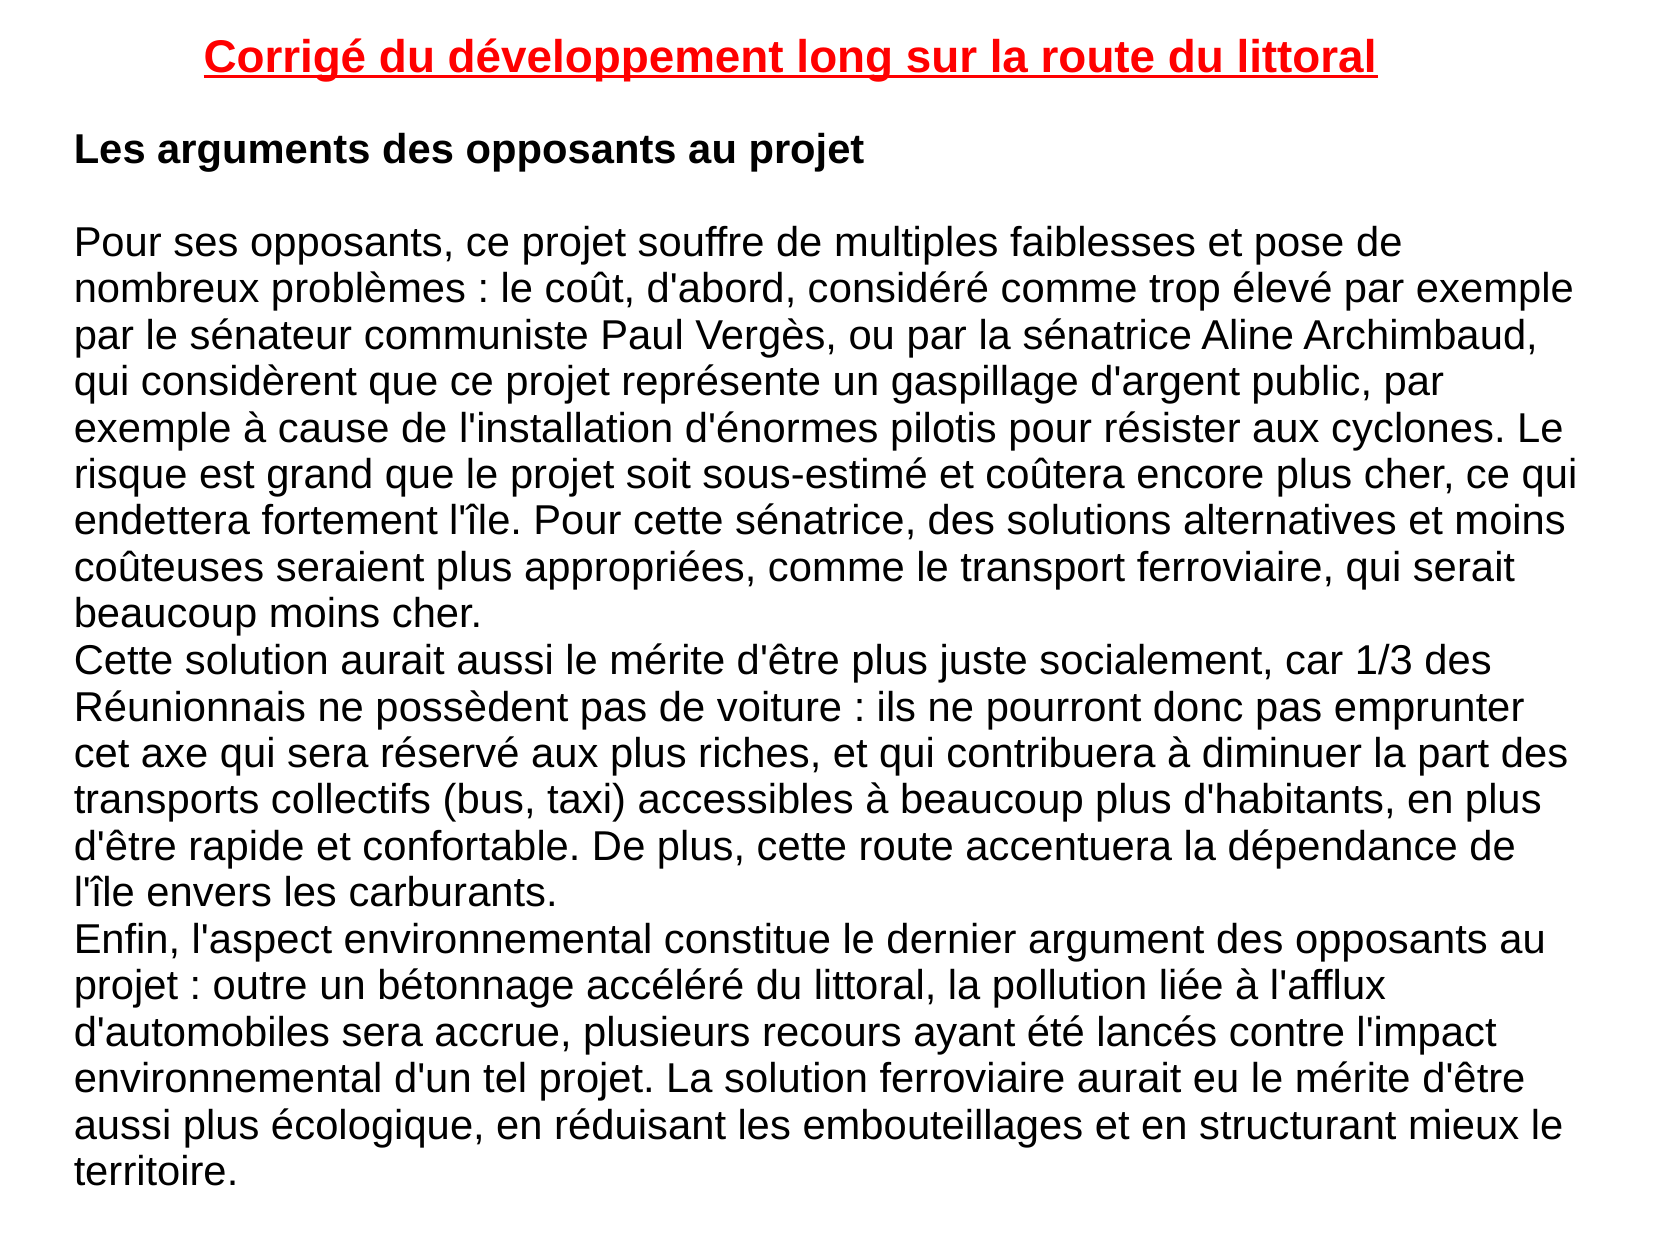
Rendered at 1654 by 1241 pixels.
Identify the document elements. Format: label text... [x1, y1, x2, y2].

text_box Corrigé du développement long sur la route du littoral [188, 23, 1394, 107]
text_box Les arguments des opposants au projet Pour ses opposants, ce projet souffre de multiples faiblesses et pose de nombreux problèmes : le coût, d'abord, considéré comme trop élevé par exemple par le sénateur communiste Paul Vergès, ou par la sénatrice Aline Archimbaud, qui considèrent que ce projet représente un gaspillage d'argent public, par exemple à cause de l'installation d'énormes pilotis pour résister aux cyclones. Le risque est grand que le projet soit sous-estimé et coûtera encore plus cher, ce qui endettera fortement l'île. Pour cette sénatrice, des solutions alternatives et moins coûteuses seraient plus appropriées, comme le transport ferroviaire, qui serait beaucoup moins cher. Cette solution aurait aussi le mérite d'être plus juste socialement, car 1/3 des Réunionnais ne possèdent pas de voiture : ils ne pourront donc pas emprunter cet axe qui sera réservé aux plus riches, et qui contribuera à diminuer la part des transports collectifs (bus, taxi) accessibles à beaucoup plus d'habitants, en plus d'être rapide et confortable. De plus, cette route accentuera la dépendance de l'île envers les carburants. Enfin, l'aspect environnemental constitue le dernier argument des opposants au projet : outre un bétonnage accéléré du littoral, la pollution liée à l'afflux d'automobiles sera accrue, plusieurs recours ayant été lancés contre l'impact environnemental d'un tel projet. La solution ferroviaire aurait eu le mérite d'être aussi plus écologique, en réduisant les embouteillages et en structurant mieux le territoire. [59, 118, 1595, 1211]
